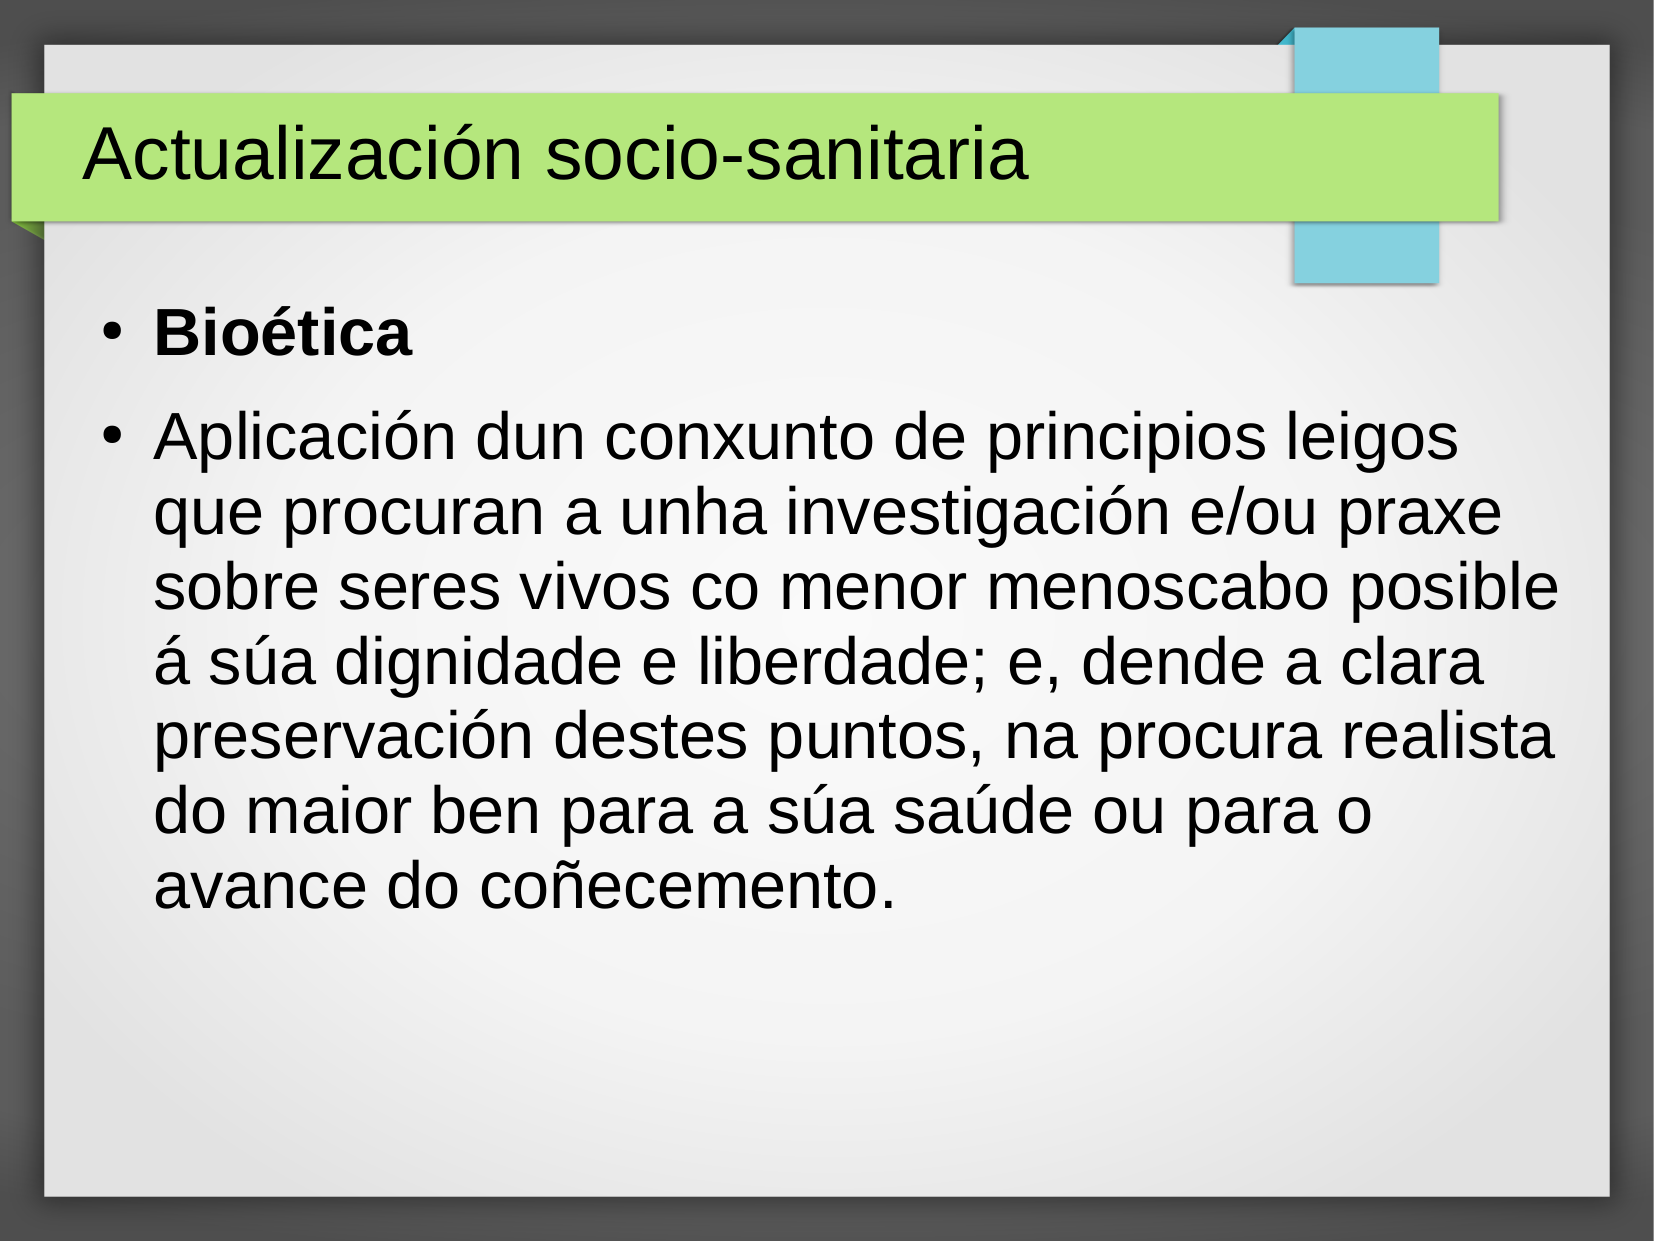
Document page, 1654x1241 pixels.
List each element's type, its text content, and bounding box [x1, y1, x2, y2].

list Bioética Aplicación dun conxunto de principios leigos que procuran a unha investigación e/ou praxe sobre seres vivos co menor menoscabo posible á súa dignidade e liberdade; e, dende a clara preservación destes puntos, na procura realista do maior ben para a súa saúde ou para o avance do coñecemento. [82, 295, 1571, 1015]
picture [0, 0, 1654, 1241]
title Actualización socio-sanitaria [82, 94, 1264, 213]
